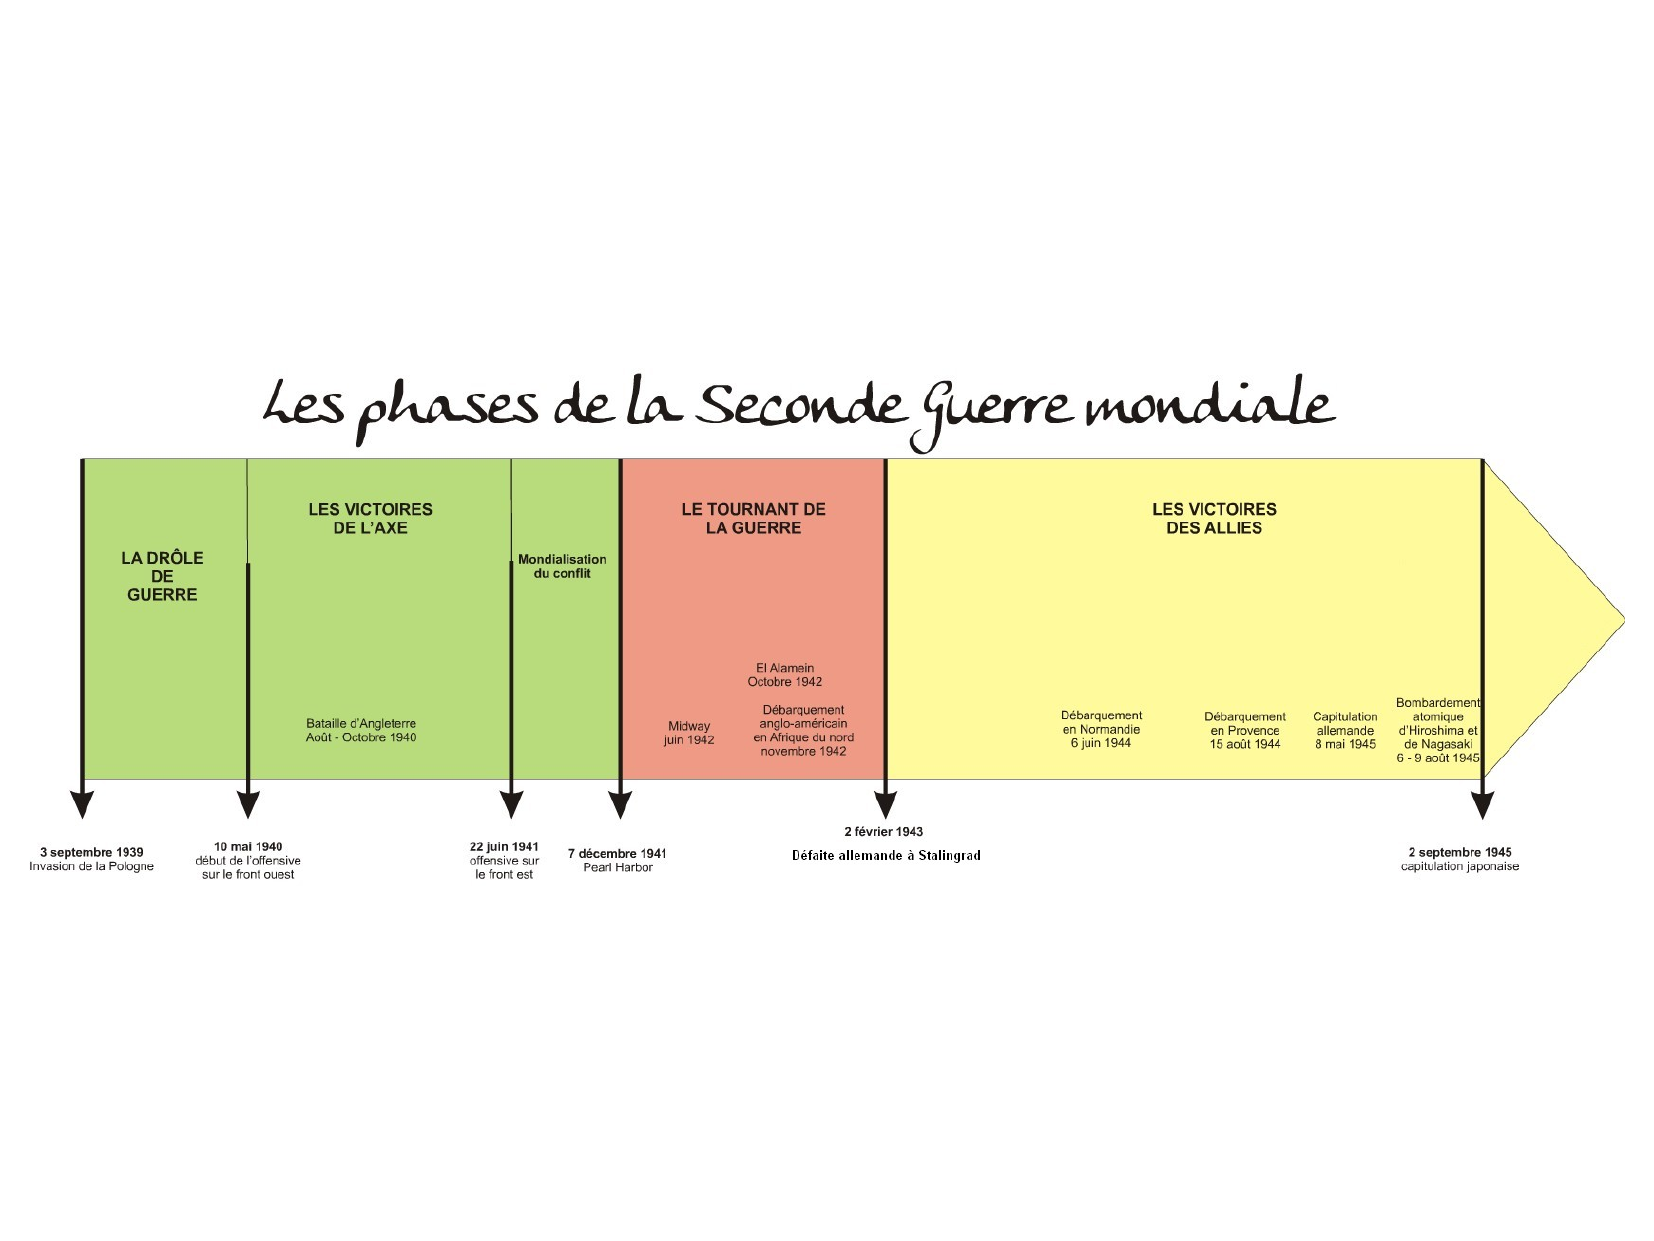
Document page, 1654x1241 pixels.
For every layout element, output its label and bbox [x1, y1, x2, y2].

picture [29, 352, 1625, 886]
